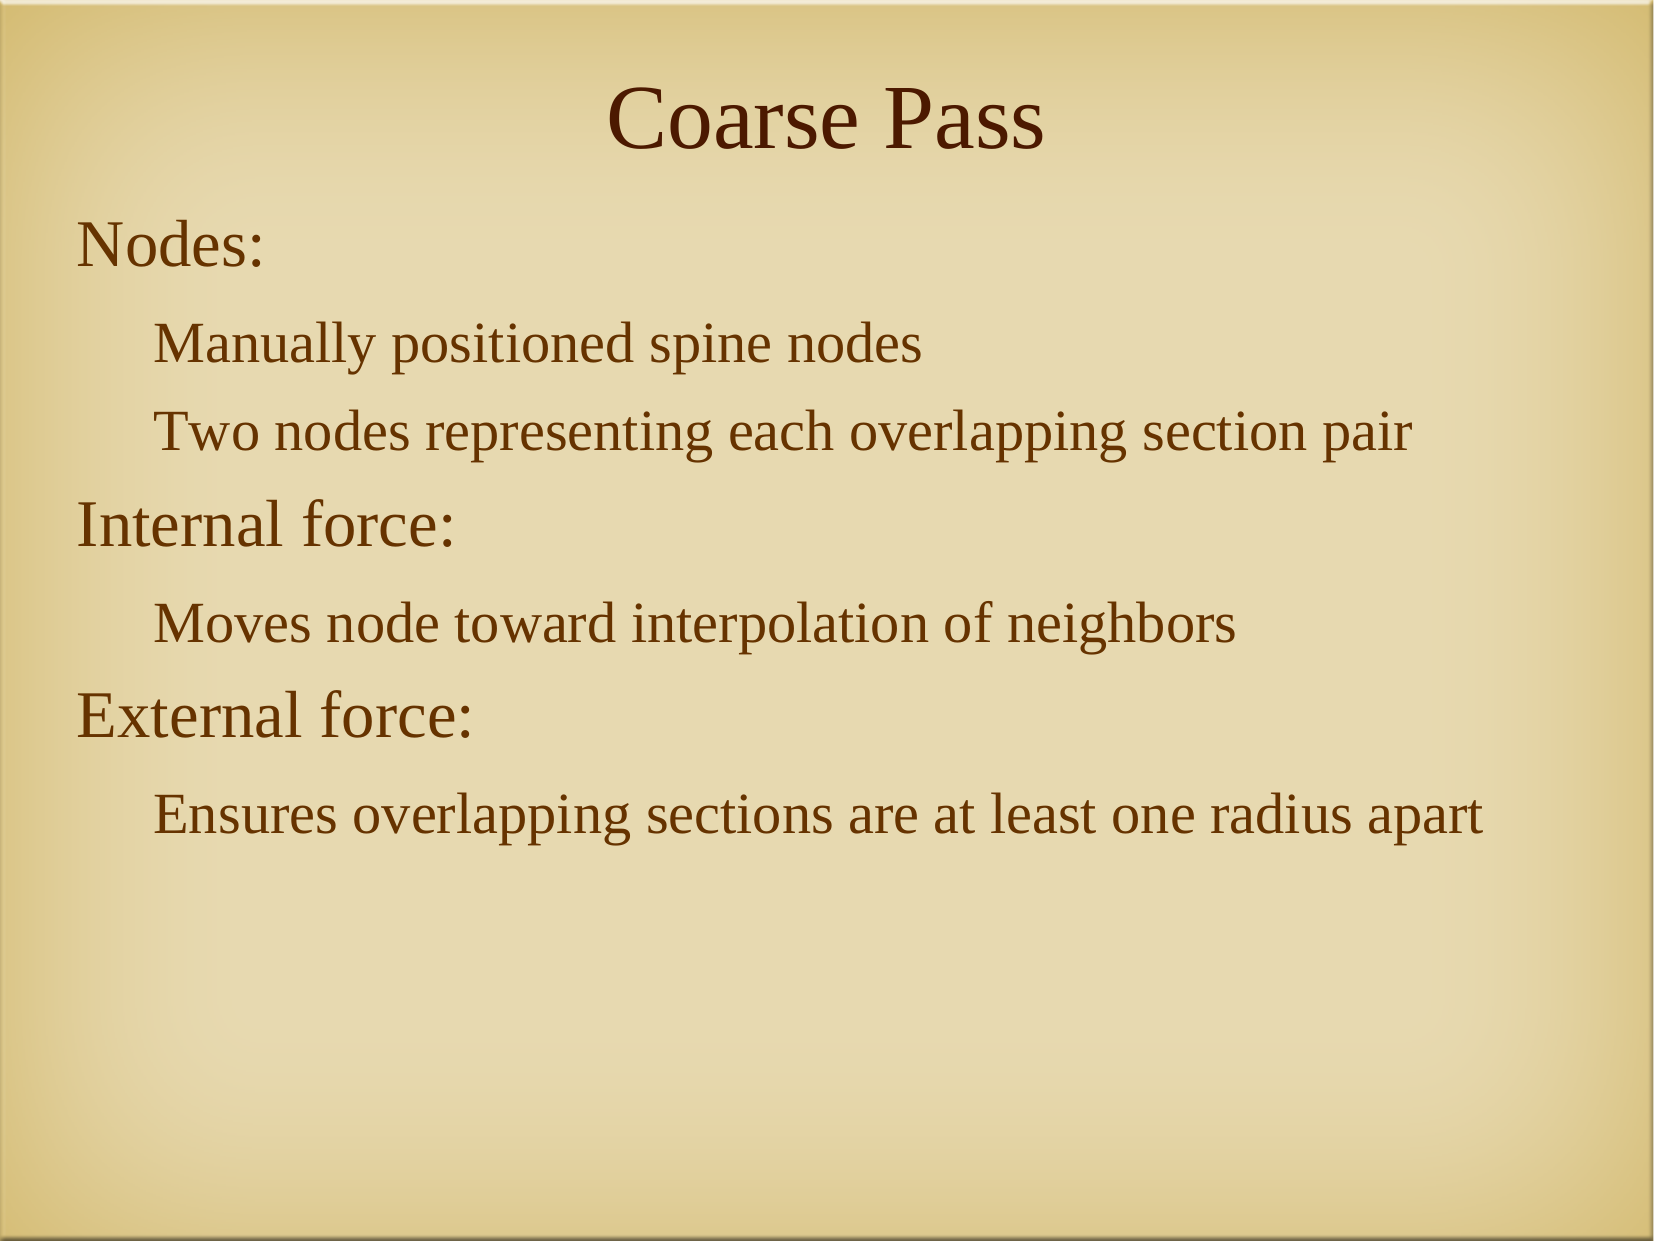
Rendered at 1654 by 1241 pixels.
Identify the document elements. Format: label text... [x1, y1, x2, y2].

list Nodes: Manually positioned spine nodes Two nodes representing each overlapping section pair Internal force: Moves node toward interpolation of neighbors External force: Ensures overlapping sections are at least one radius apart [59, 206, 1595, 1182]
picture [0, 0, 1654, 1241]
title Coarse Pass [59, 58, 1595, 178]
